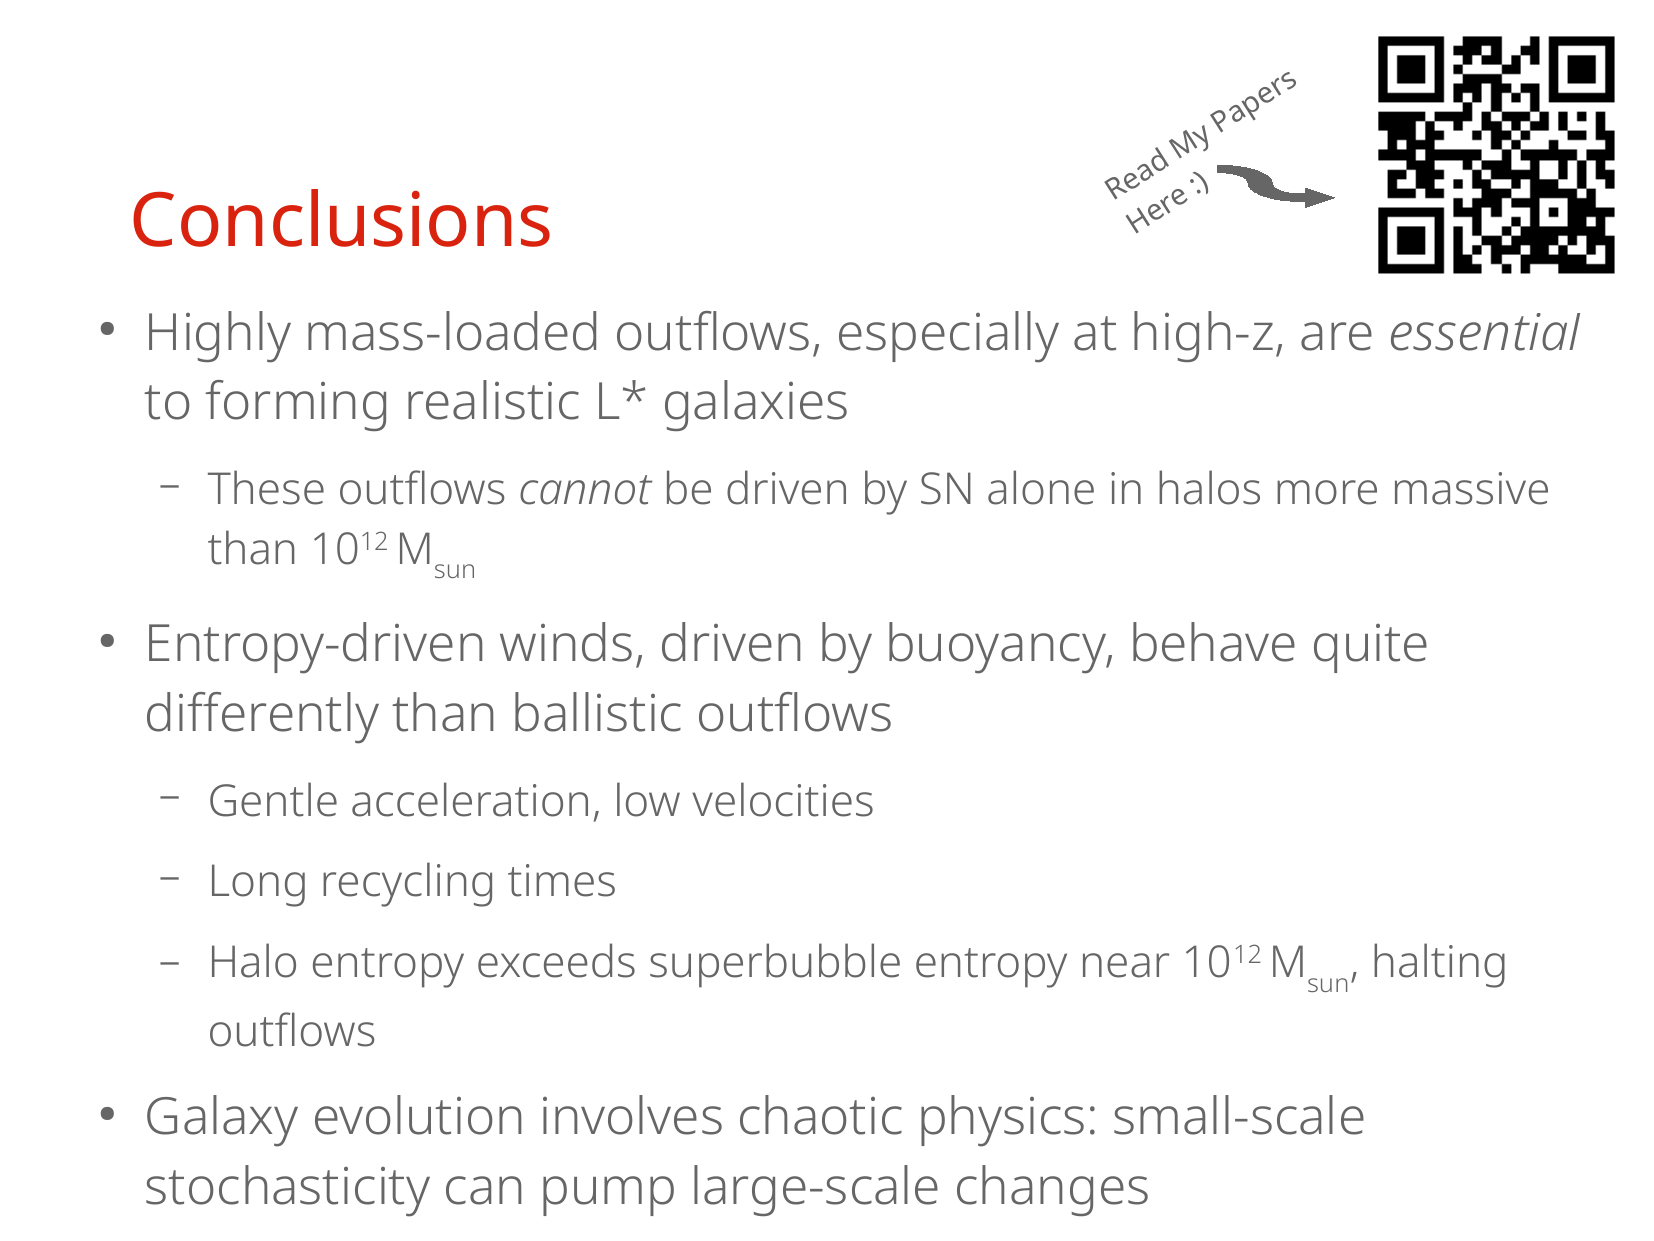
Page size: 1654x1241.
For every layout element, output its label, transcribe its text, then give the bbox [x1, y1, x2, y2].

picture [1341, 0, 1654, 313]
title Conclusions [129, 153, 1341, 281]
text_box Read My Papers Here :) [1079, 47, 1326, 246]
text_box [1216, 164, 1338, 209]
list Highly mass-loaded outflows, especially at high-z, are essential to forming realistic L* galaxies These outflows cannot be driven by SN alone in halos more massive than 1012 Msun Entropy-driven winds, driven by buoyancy, behave quite differently than ballistic outflows Gentle acceleration, low velocities Long recycling times Halo entropy exceeds superbubble entropy near 1012 Msun, halting outflows Galaxy evolution involves chaotic physics: small-scale stochasticity can pump large-scale changes [82, 295, 1619, 1229]
